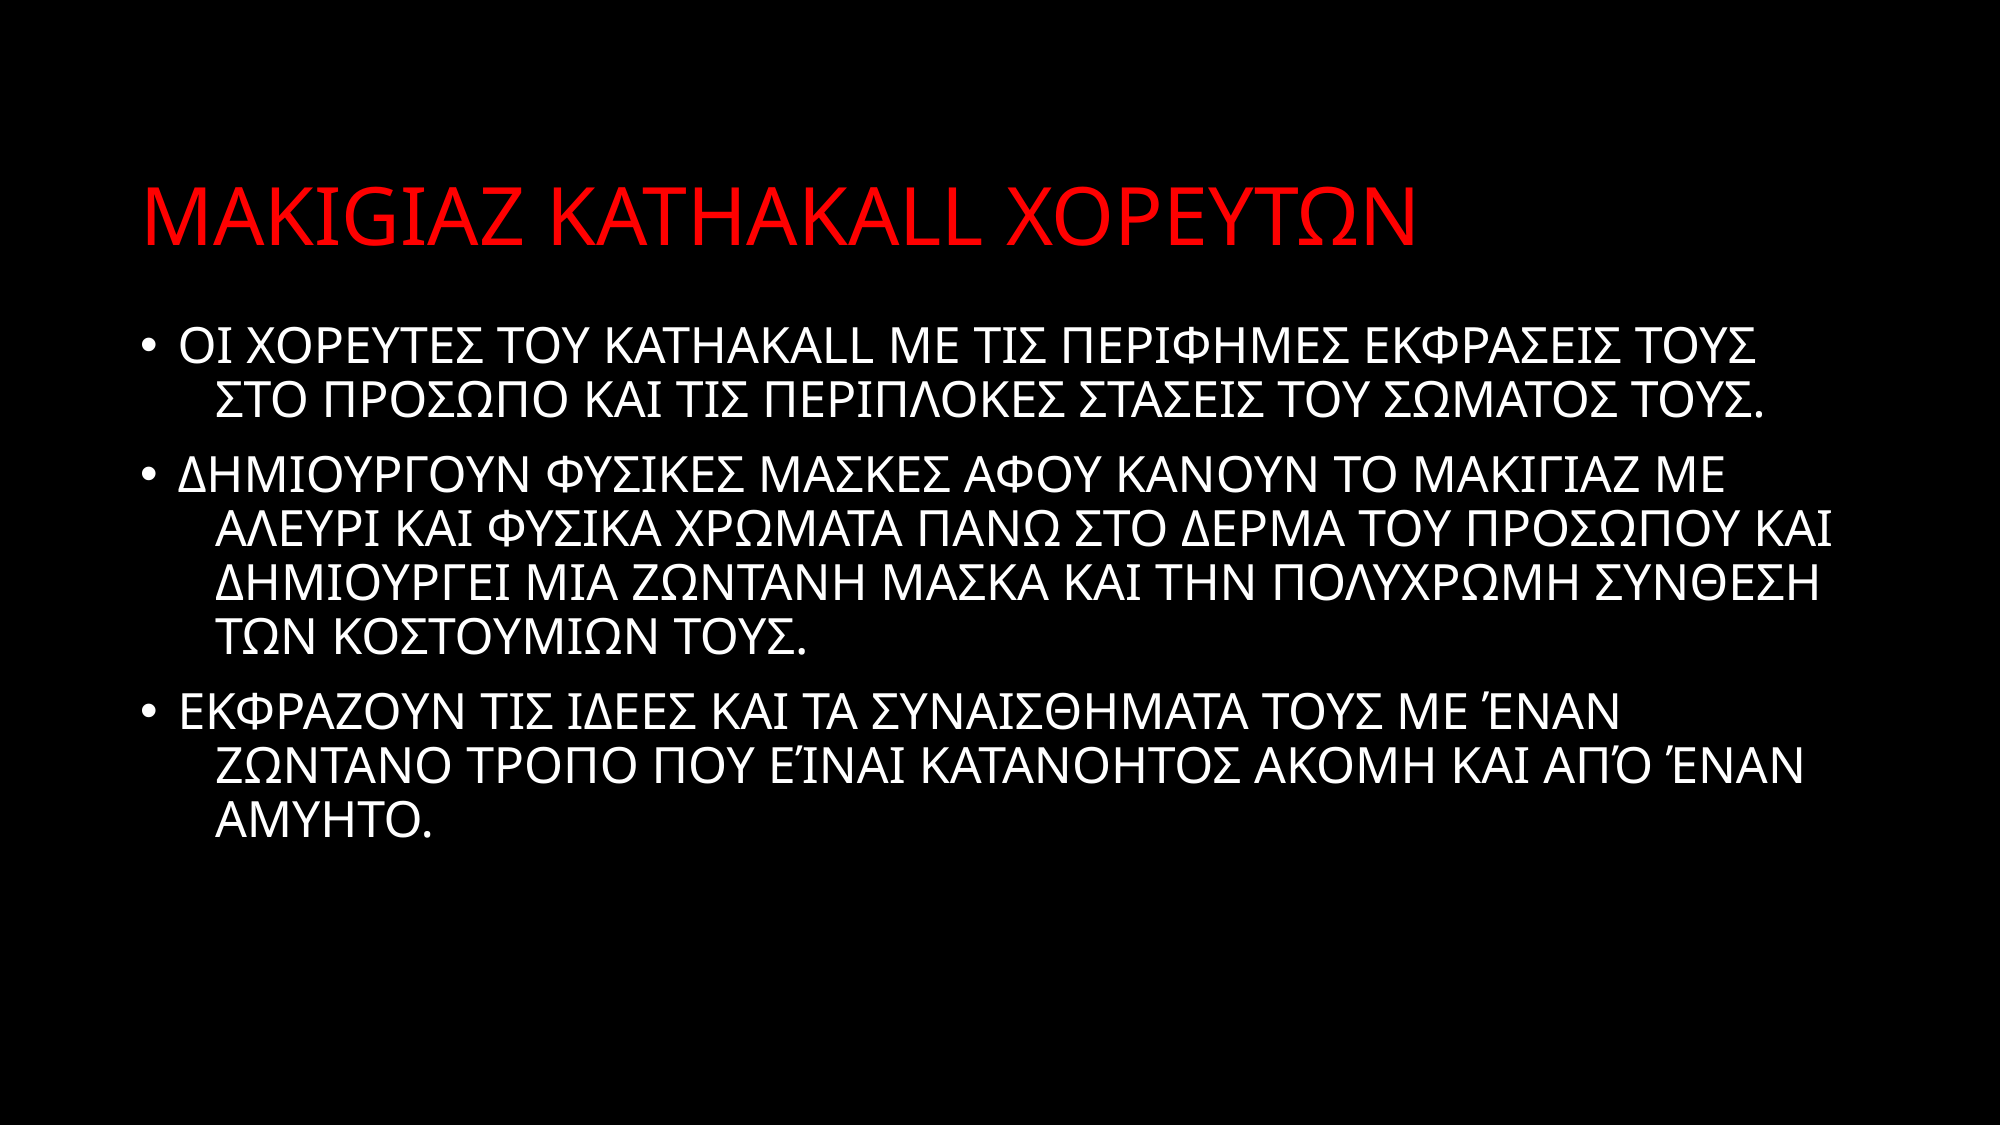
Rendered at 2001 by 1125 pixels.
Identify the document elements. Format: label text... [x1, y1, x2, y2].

title MAKIGIAZ KATHAKALL ΧΟΡΕΥΤΩΝ [125, 168, 1519, 291]
list ΟΙ ΧΟΡΕΥΤΕΣ ΤΟΥ KATHAKALL ΜΕ ΤΙΣ ΠΕΡΙΦΗΜΕΣ ΕΚΦΡΑΣΕΙΣ ΤΟΥΣ ΣΤΟ ΠΡΟΣΩΠΟ ΚΑΙ ΤΙΣ ΠΕΡΙΠΛΟΚΕΣ ΣΤΑΣΕΙΣ ΤΟΥ ΣΩΜΑΤΟΣ ΤΟΥΣ. ΔΗΜΙΟΥΡΓΟΥΝ ΦΥΣΙΚΕΣ ΜΑΣΚΕΣ ΑΦΟΥ ΚΑΝΟΥΝ ΤΟ ΜΑΚΙΓΙΑΖ ΜΕ ΑΛΕΥΡΙ ΚΑΙ ΦΥΣΙΚΑ ΧΡΩΜΑΤΑ ΠΑΝΩ ΣΤΟ ΔΕΡΜΑ ΤΟΥ ΠΡΟΣΩΠΟΥ ΚΑΙ ΔΗΜΙΟΥΡΓΕΙ ΜΙΑ ΖΩΝΤΑΝΗ ΜΑΣΚΑ ΚΑΙ ΤΗΝ ΠΟΛΥΧΡΩΜΗ ΣΥΝΘΕΣΗ ΤΩΝ ΚΟΣΤΟΥΜΙΩΝ ΤΟΥΣ. ΕΚΦΡΑΖΟΥΝ ΤΙΣ ΙΔΕΕΣ ΚΑΙ ΤΑ ΣΥΝΑΙΣΘΗΜΑΤΑ ΤΟΥΣ ΜΕ ΈΝΑΝ ΖΩΝΤΑΝΟ ΤΡΟΠΟ ΠΟΥ ΕΊΝΑΙ ΚΑΤΑΝΟΗΤΟΣ ΑΚΟΜΗ ΚΑΙ ΑΠΌ ΈΝΑΝ ΑΜΥΗΤΟ. [125, 313, 1876, 1053]
